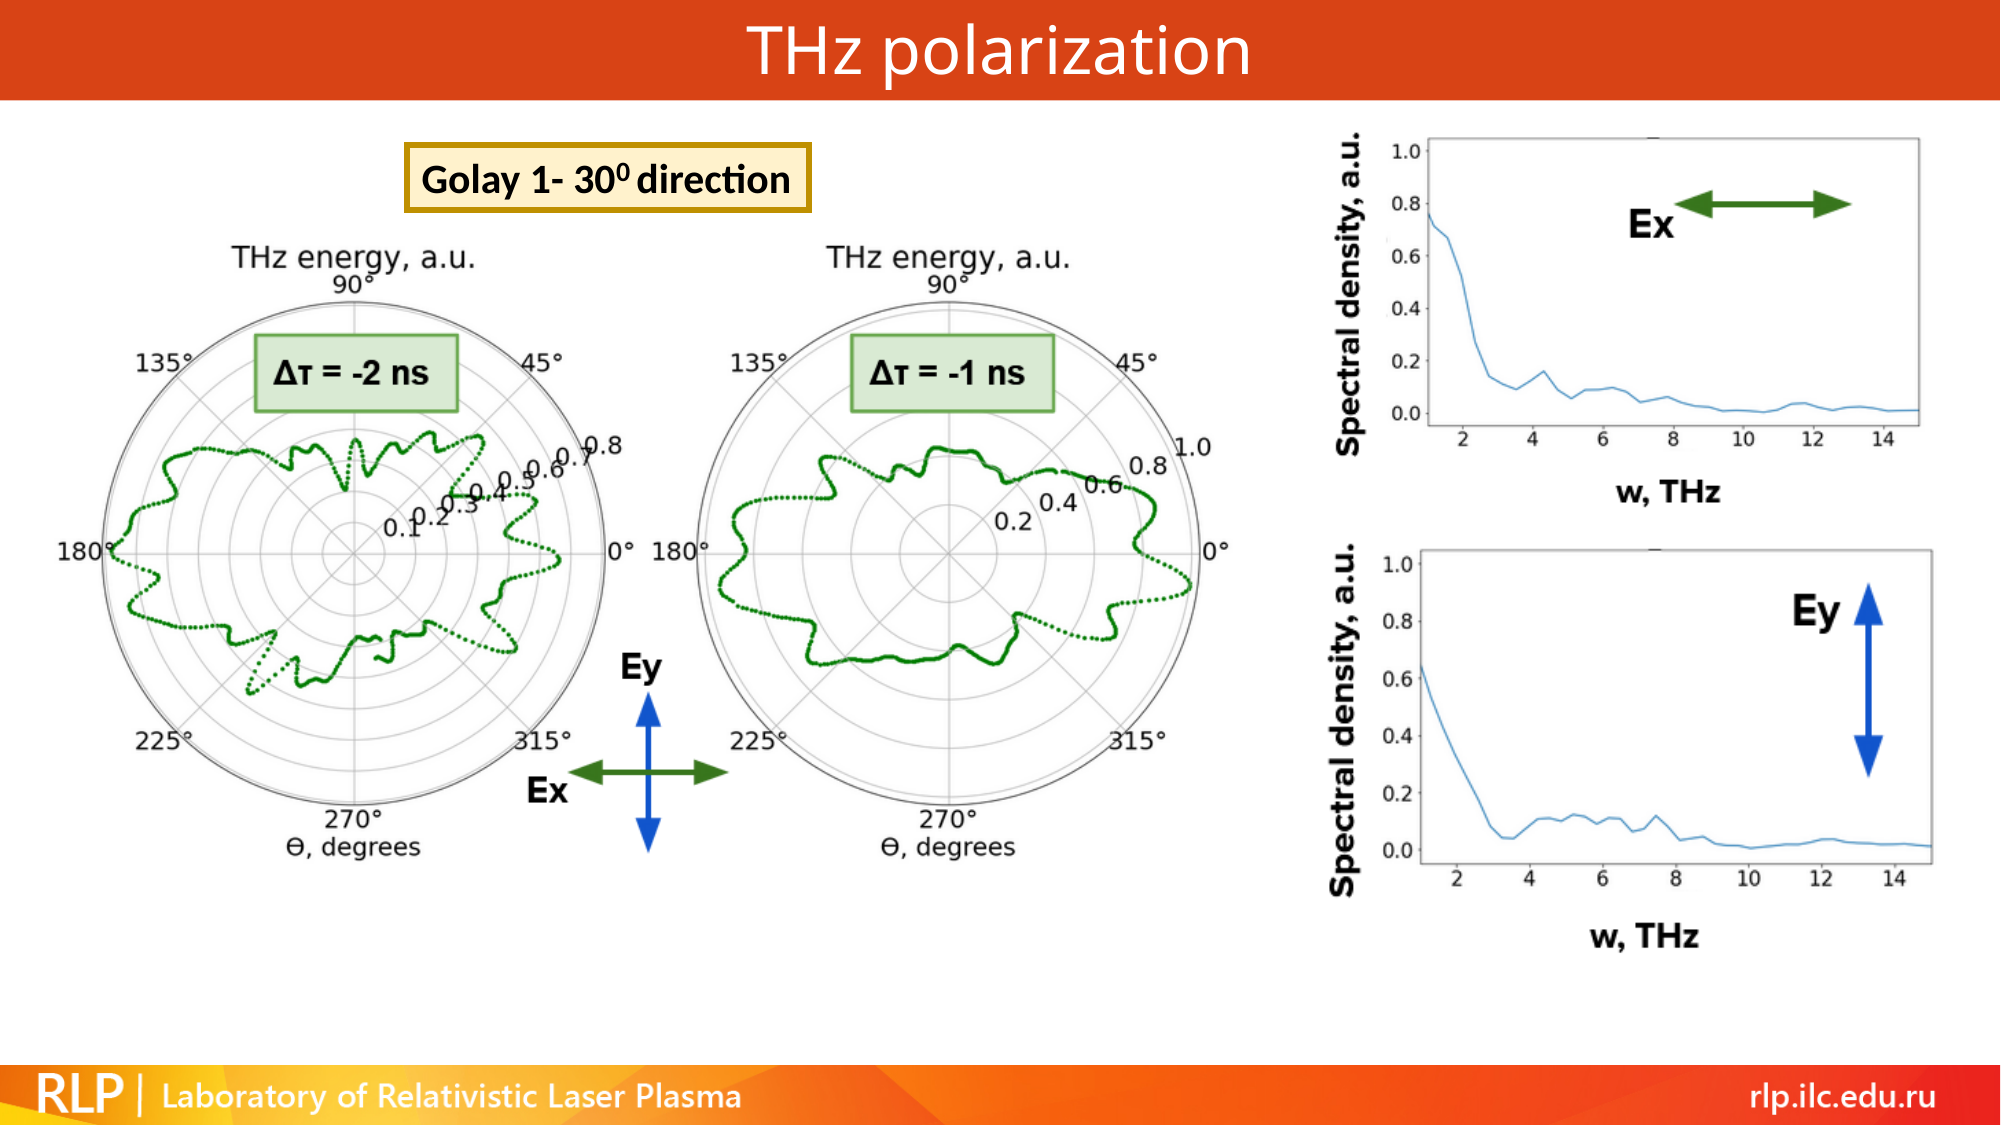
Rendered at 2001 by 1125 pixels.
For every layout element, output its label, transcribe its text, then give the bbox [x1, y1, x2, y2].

text_box Golay 1- 300 direction [406, 144, 810, 211]
text_box THz polarization [0, 0, 2000, 101]
picture [40, 130, 1956, 968]
picture [0, 1065, 2000, 1125]
